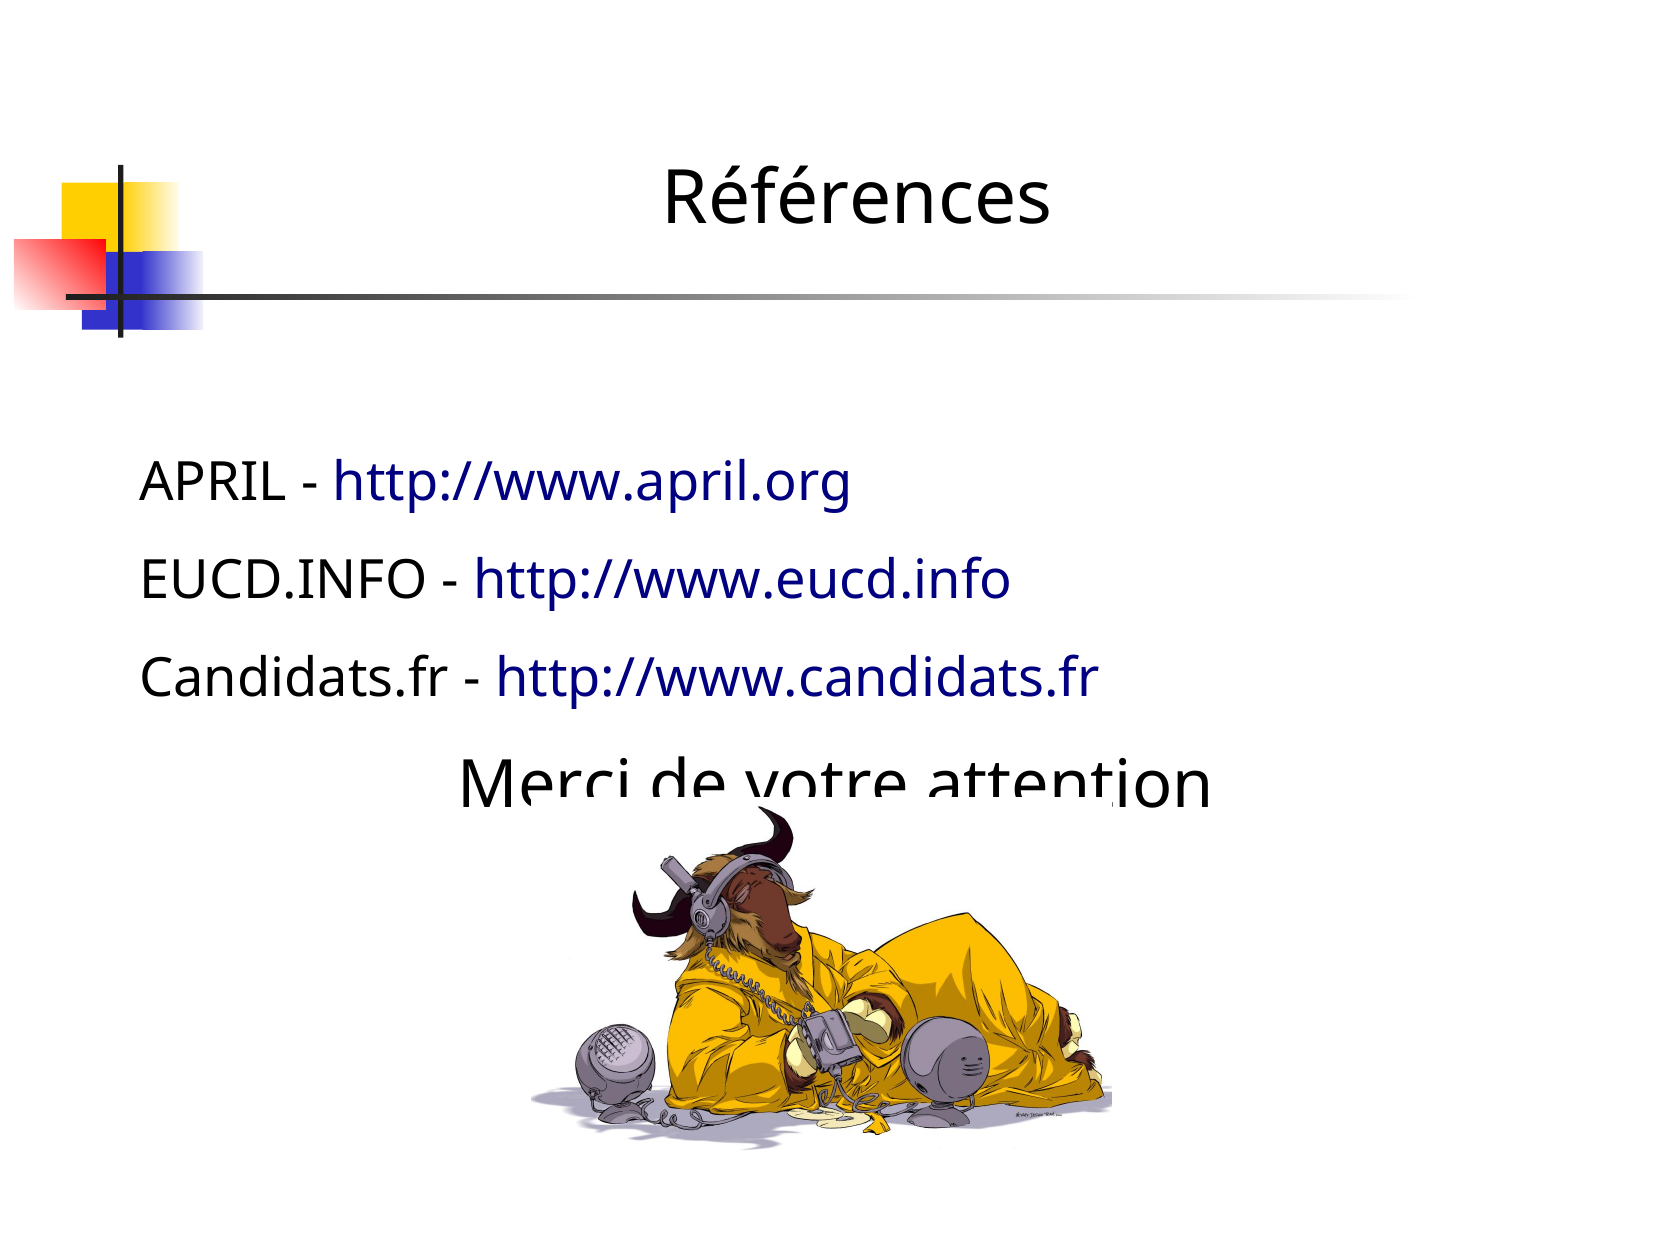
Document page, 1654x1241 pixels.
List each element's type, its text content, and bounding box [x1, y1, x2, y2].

picture [531, 797, 1112, 1154]
title Références [121, 91, 1534, 299]
list APRIL - http://www.april.org EUCD.INFO - http://www.eucd.info Candidats.fr - http://www.candidats.fr Merci de votre attention [121, 344, 1534, 1127]
